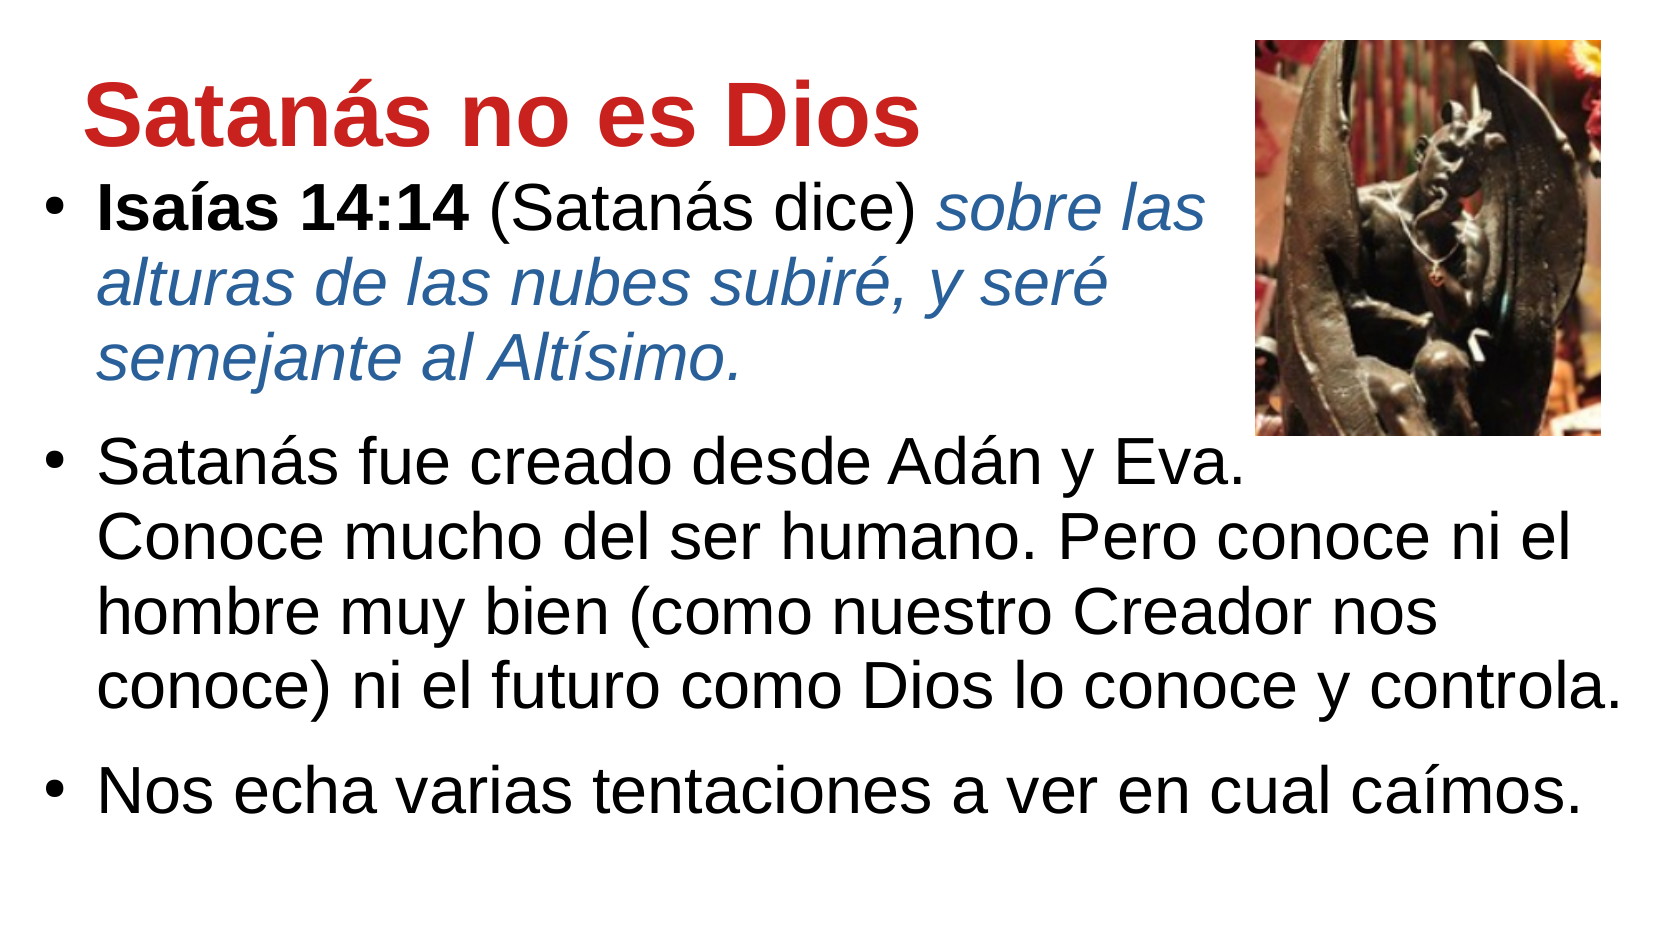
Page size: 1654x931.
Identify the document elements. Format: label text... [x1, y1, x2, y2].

title Satanás no es Dios [82, 37, 1571, 170]
list Isaías 14:14 (Satanás dice) sobre las alturas de las nubes subiré, y seré semejante al Altísimo. Satanás fue creado desde Adán y Eva. Conoce mucho del ser humano. Pero conoce ni el hombre muy bien (como nuestro Creador nos conoce) ni el futuro como Dios lo conoce y controla. Nos echa varias tentaciones a ver en cual caímos. [25, 170, 1631, 897]
picture [1255, 40, 1601, 436]
